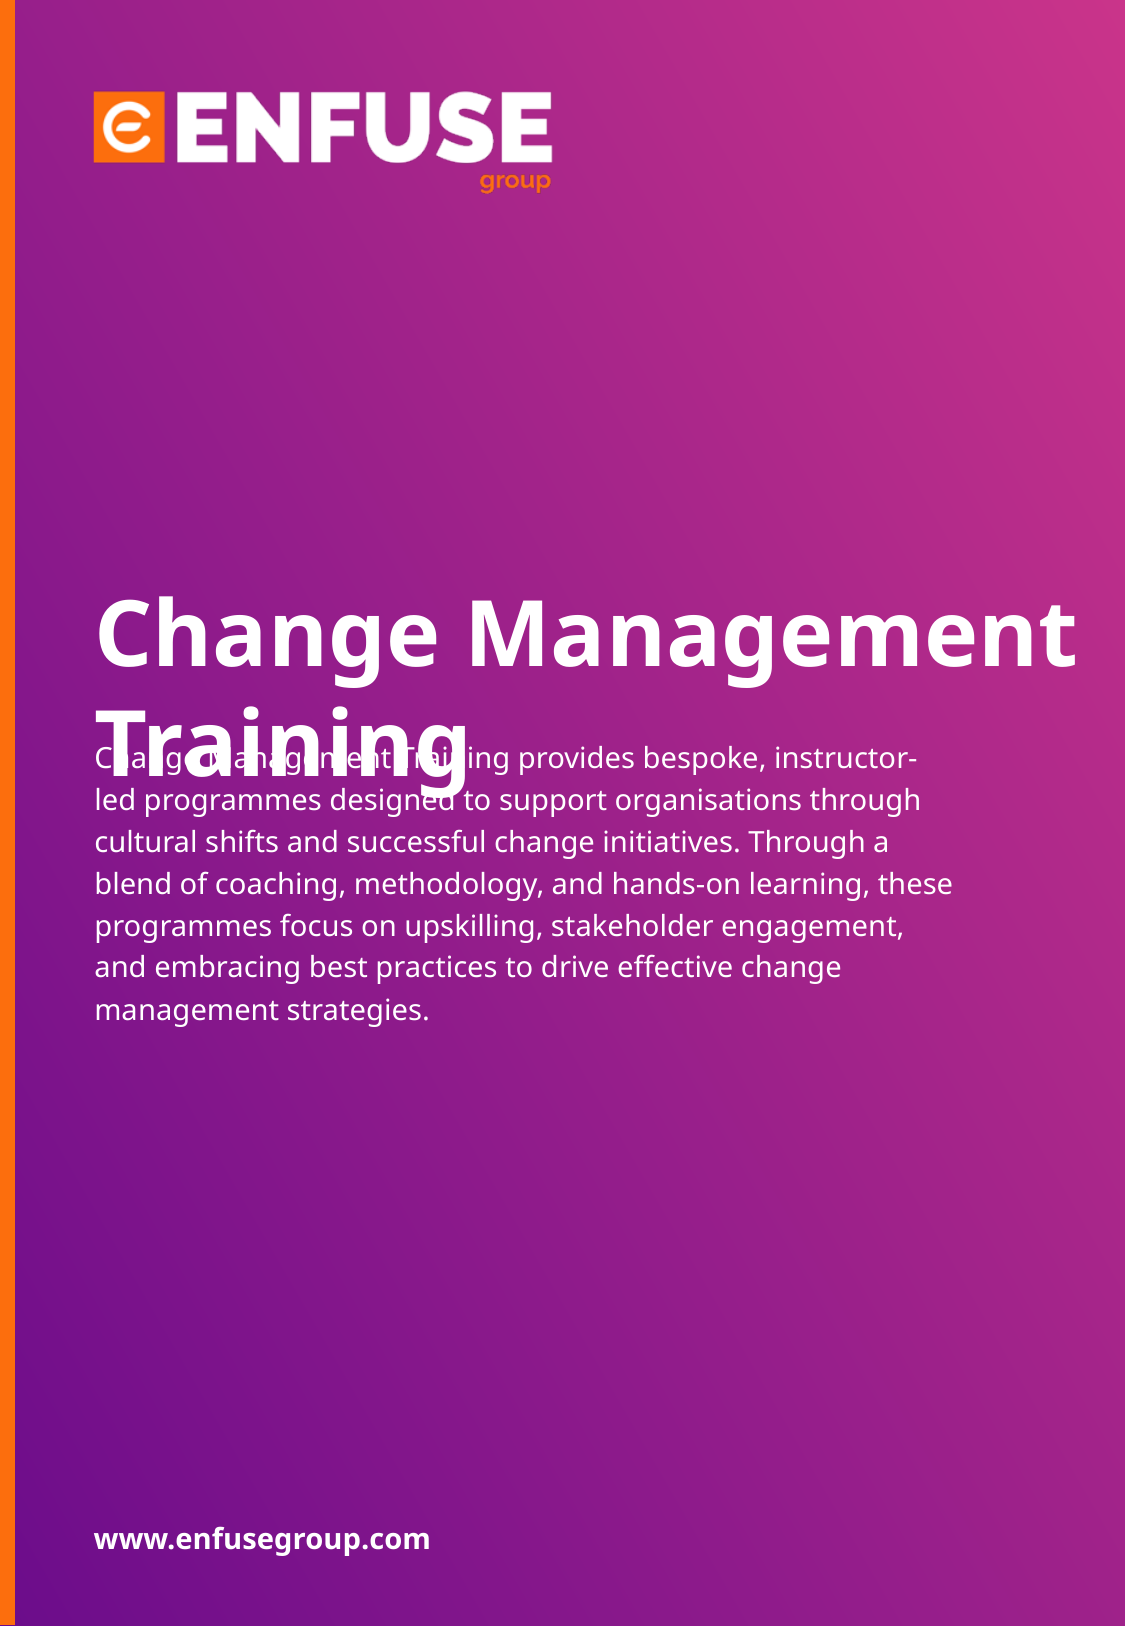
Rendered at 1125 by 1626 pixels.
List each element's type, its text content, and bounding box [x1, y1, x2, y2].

text_box Change Management Training provides bespoke, instructor-led programmes designed to support organisations through cultural shifts and successful change initiatives. Through a blend of coaching, methodology, and hands-on learning, these programmes focus on upskilling, stakeholder engagement, and embracing best practices to drive effective change management strategies. [94, 724, 956, 921]
text_box Change Management Training [94, 567, 1103, 694]
